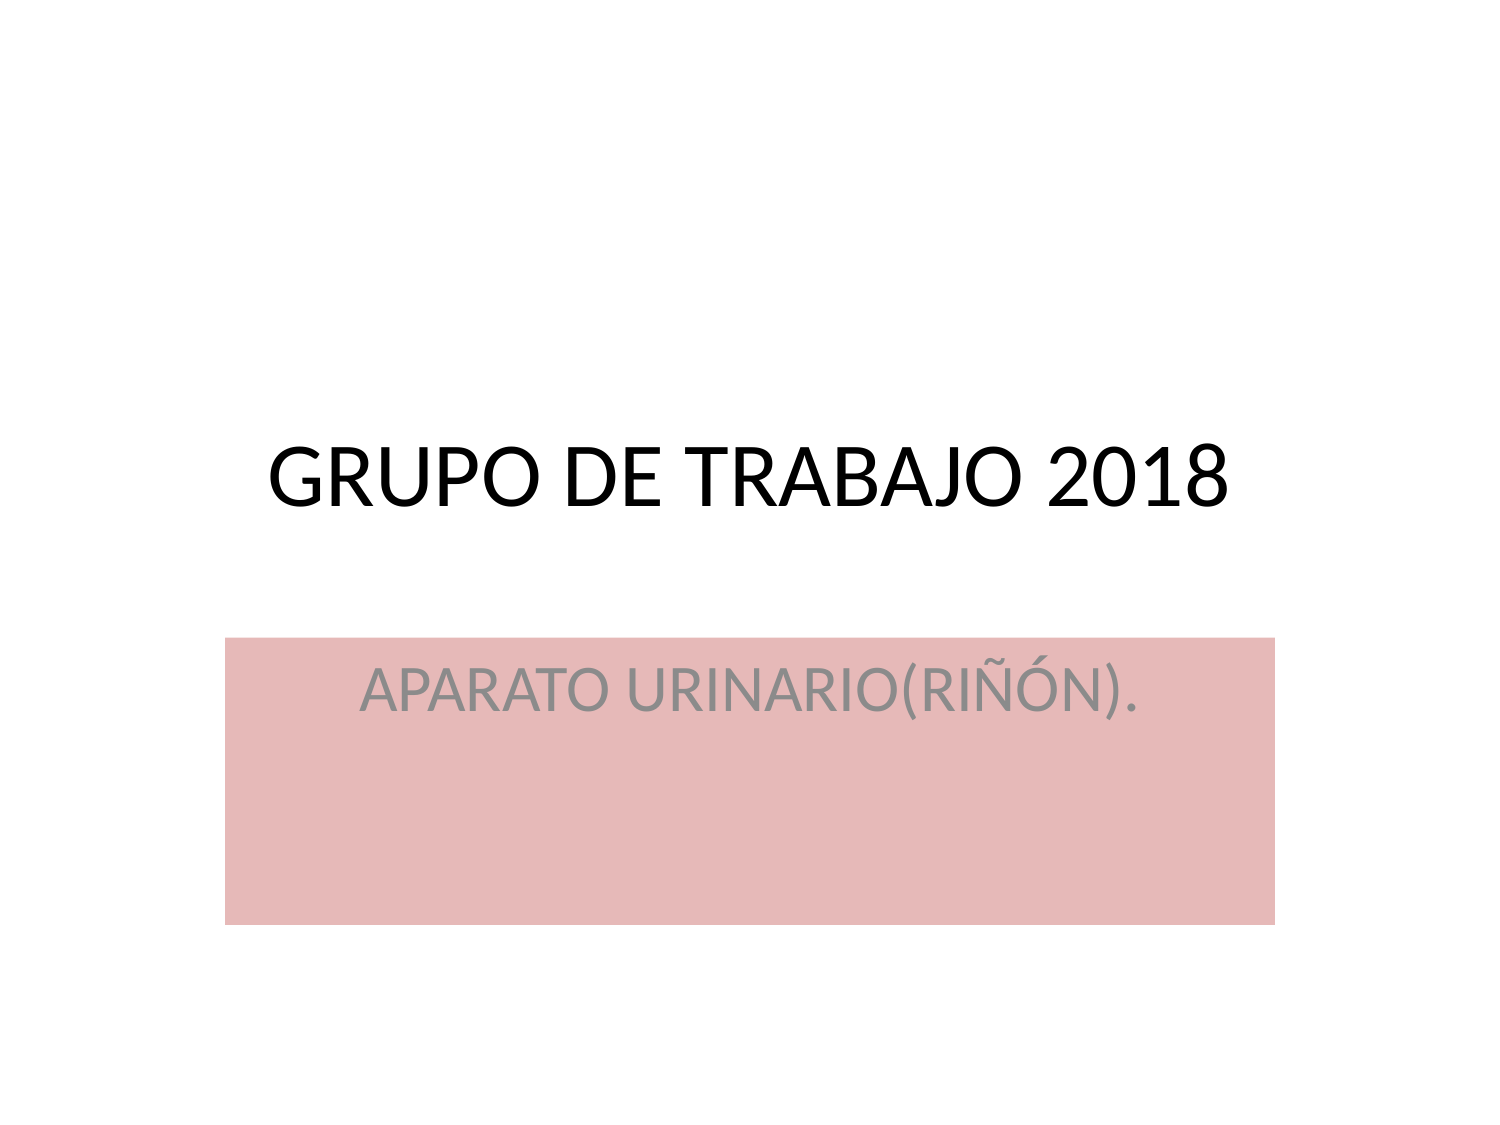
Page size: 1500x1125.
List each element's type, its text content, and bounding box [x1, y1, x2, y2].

title GRUPO DE TRABAJO 2018 [112, 349, 1388, 591]
subtitle APARATO URINARIO(RIÑÓN). [225, 637, 1275, 925]
